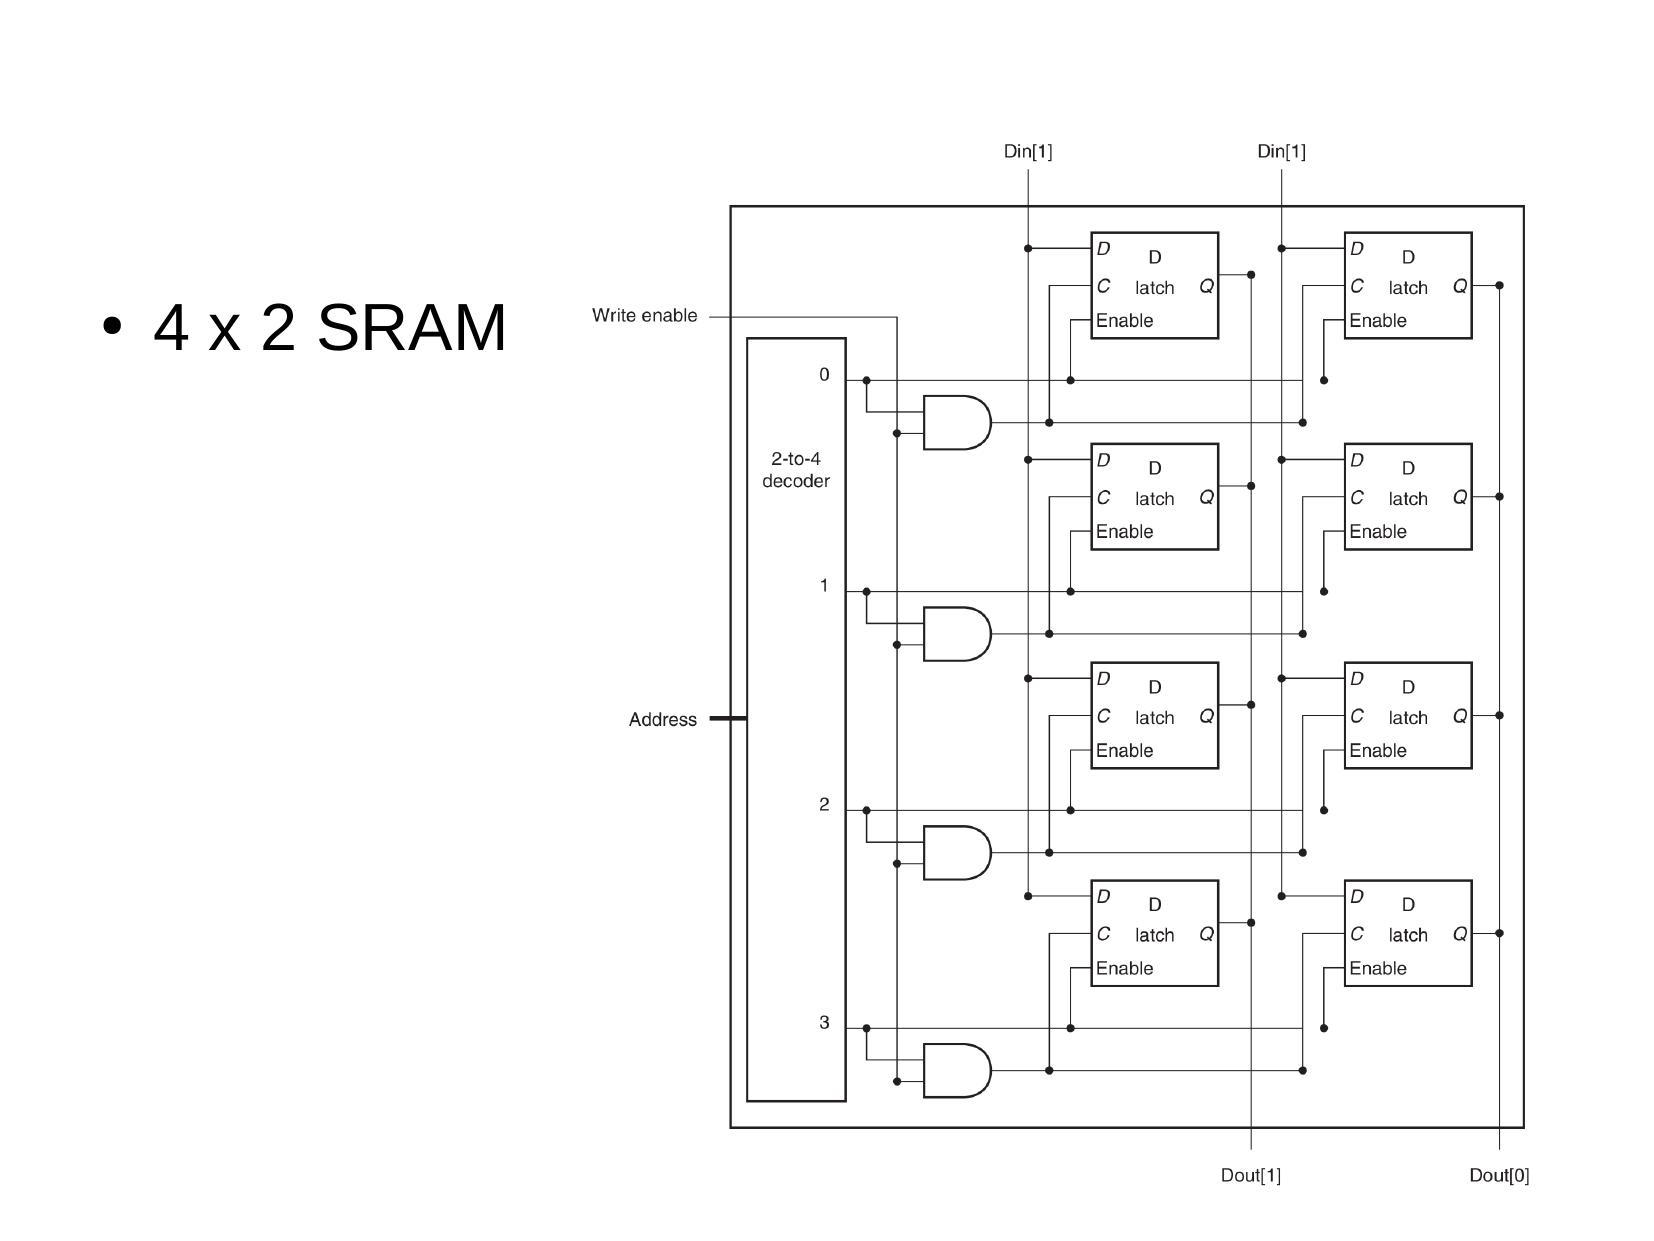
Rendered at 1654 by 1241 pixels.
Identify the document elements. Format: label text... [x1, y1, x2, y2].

list 4 x 2 SRAM [82, 290, 601, 1010]
picture [562, 112, 1577, 1202]
